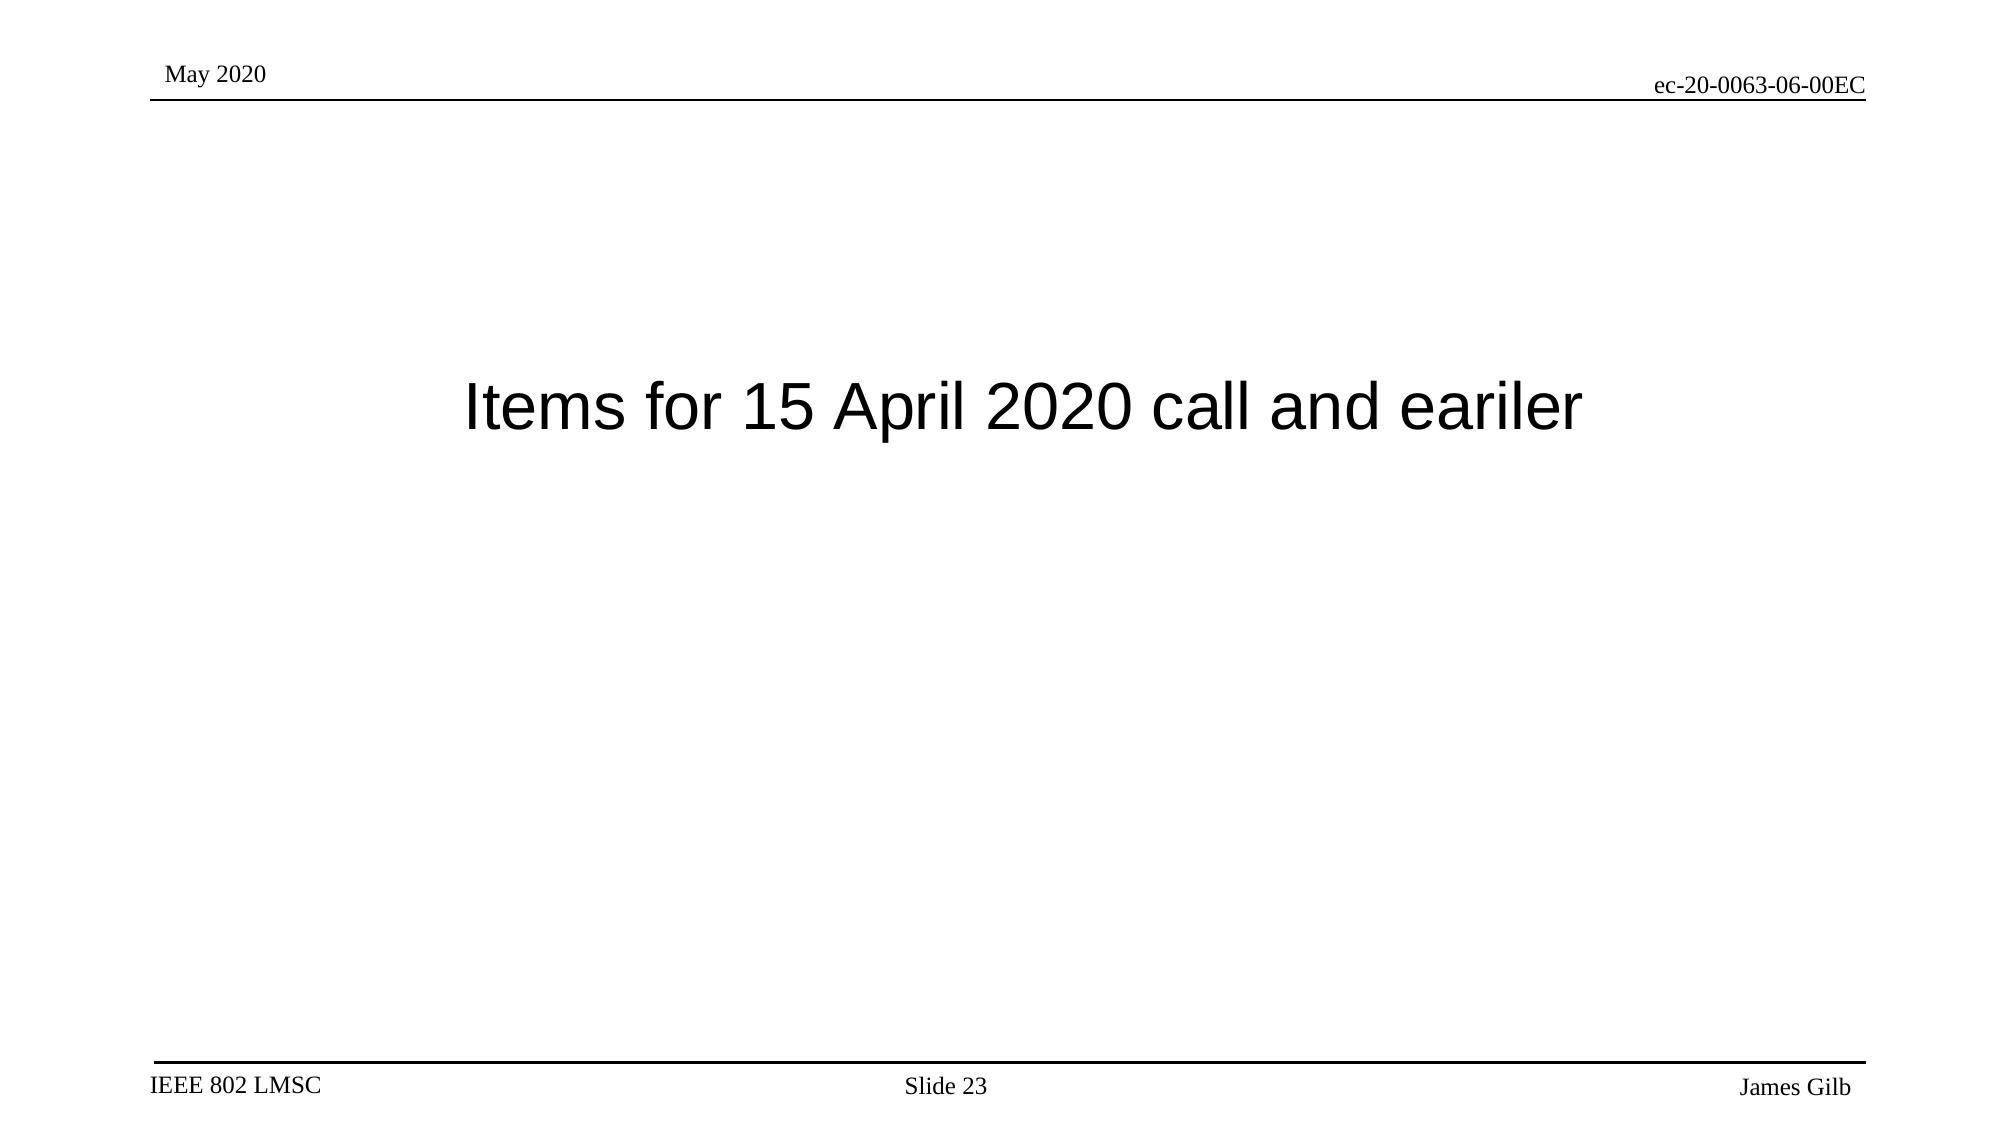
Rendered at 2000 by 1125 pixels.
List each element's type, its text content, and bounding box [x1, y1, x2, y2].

subtitle Items for 15 April 2020 call and eariler [149, 112, 1900, 693]
